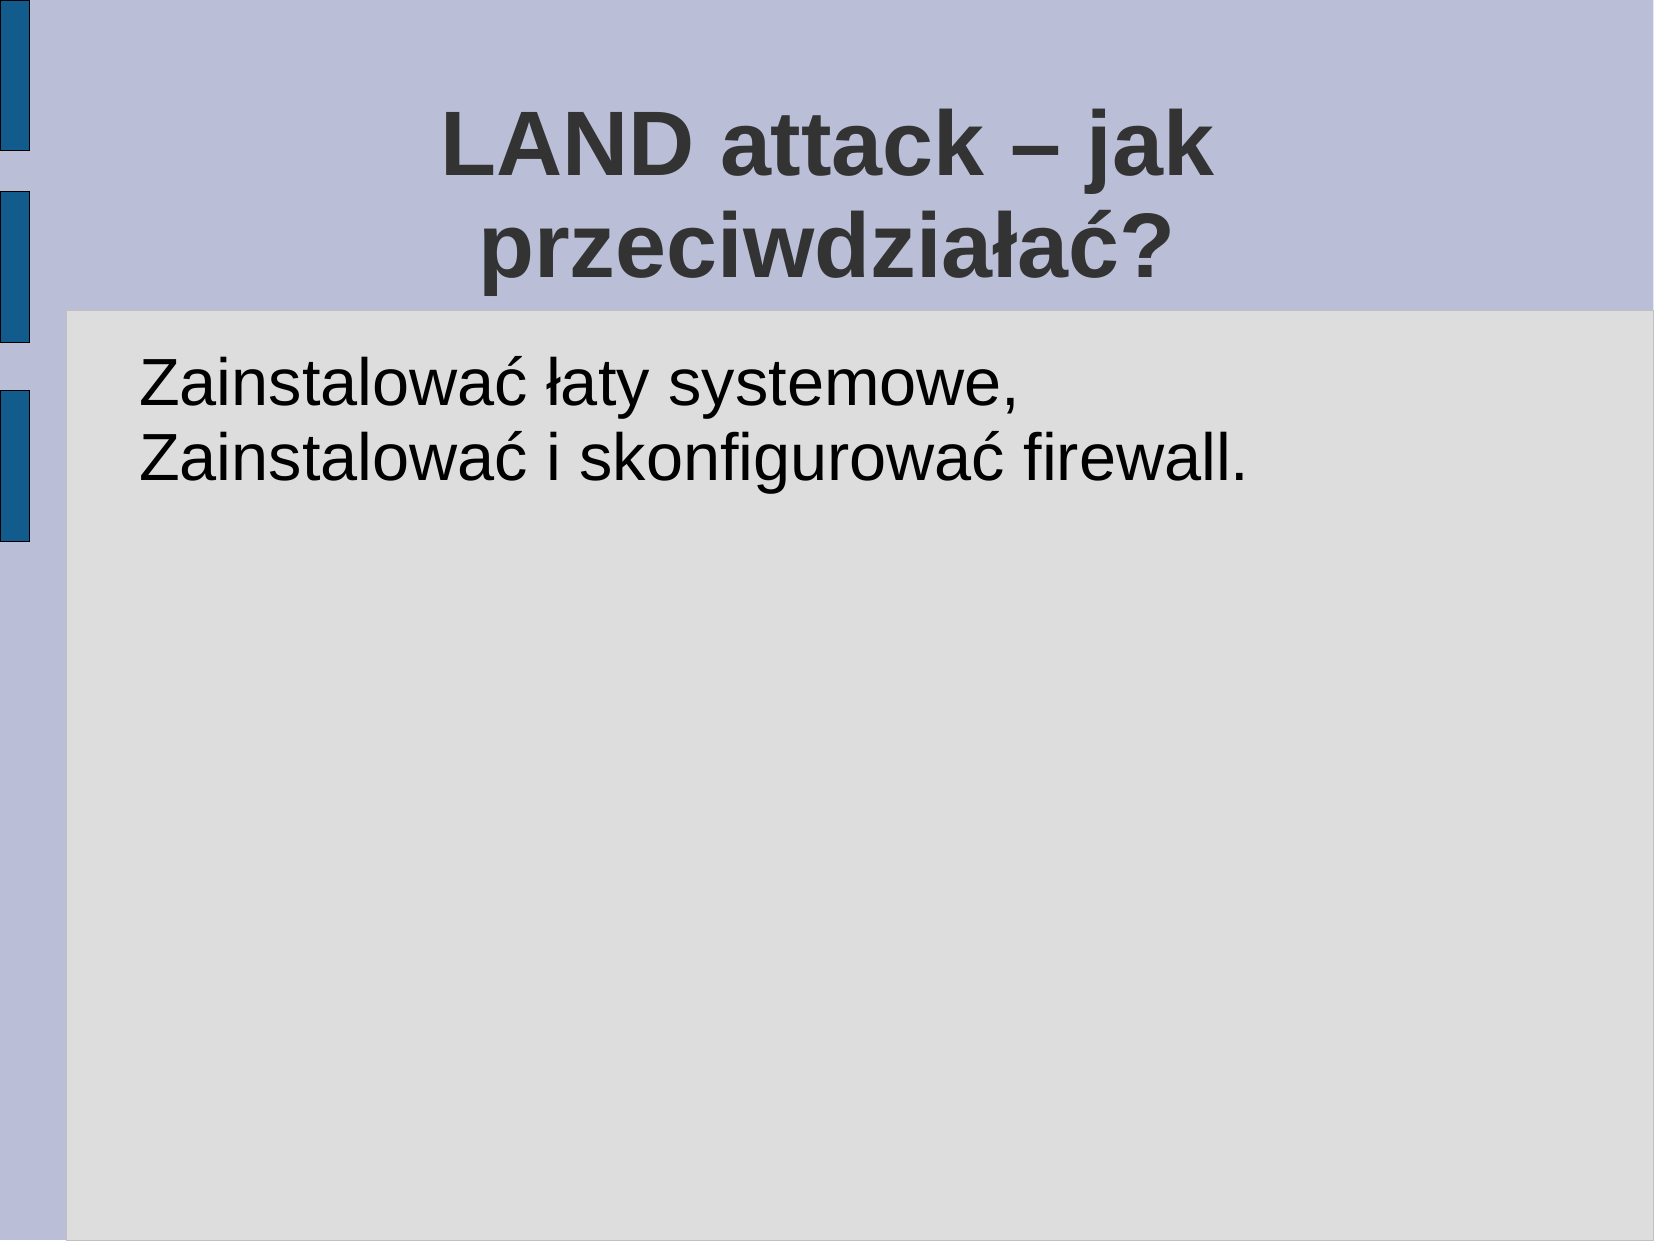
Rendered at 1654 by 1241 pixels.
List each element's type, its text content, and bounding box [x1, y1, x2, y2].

list Zainstalować łaty systemowe, Zainstalować i skonfigurować firewall. [121, 344, 1534, 1127]
title LAND attack – jak przeciwdziałać? [121, 91, 1534, 299]
